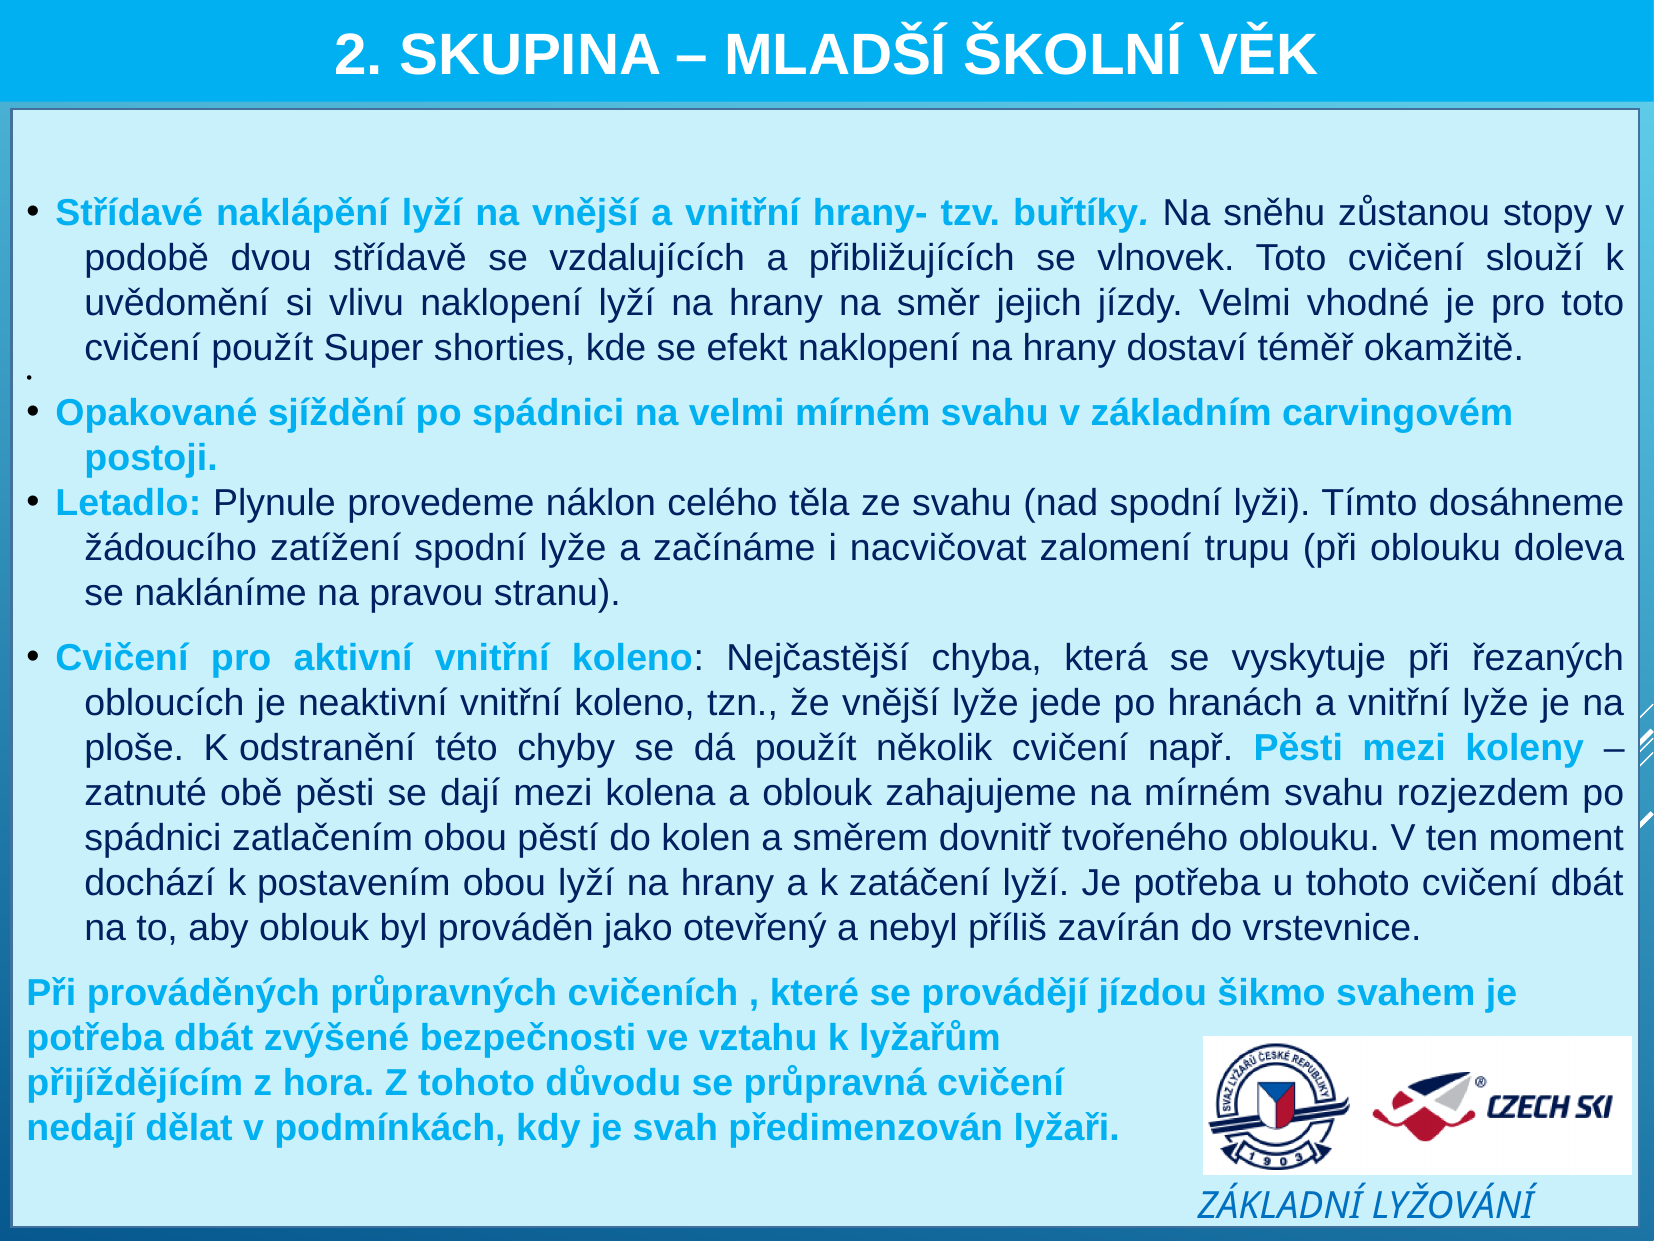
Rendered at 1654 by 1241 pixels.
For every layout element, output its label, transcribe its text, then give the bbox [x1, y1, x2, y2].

text_box Střídavé naklápění lyží na vnější a vnitřní hrany- tzv. buřtíky. Na sněhu zůstanou stopy v podobě dvou střídavě se vzdalujících a přibližujících se vlnovek. Toto cvičení slouží k uvědomění si vlivu naklopení lyží na hrany na směr jejich jízdy. Velmi vhodné je pro toto cvičení použít Super shorties, kde se efekt naklopení na hrany dostaví téměř okamžitě. Opakované sjíždění po spádnici na velmi mírném svahu v základním carvingovém postoji. Letadlo: Plynule provedeme náklon celého těla ze svahu (nad spodní lyži). Tímto dosáhneme žádoucího zatížení spodní lyže a začínáme i nacvičovat zalomení trupu (při oblouku doleva se nakláníme na pravou stranu). Cvičení pro aktivní vnitřní koleno: Nejčastější chyba, která se vyskytuje při řezaných obloucích je neaktivní vnitřní koleno, tzn., že vnější lyže jede po hranách a vnitřní lyže je na ploše. K odstranění této chyby se dá použít několik cvičení např. Pěsti mezi koleny – zatnuté obě pěsti se dají mezi kolena a oblouk zahajujeme na mírném svahu rozjezdem po spádnici zatlačením obou pěstí do kolen a směrem dovnitř tvořeného oblouku. V ten moment dochází k postavením obou lyží na hrany a k zatáčení lyží. Je potřeba u tohoto cvičení dbát na to, aby oblouk byl prováděn jako otevřený a nebyl příliš zavírán do vrstevnice. Při prováděných průpravných cvičeních , které se provádějí jízdou šikmo svahem je potřeba dbát zvýšené bezpečnosti ve vztahu k lyžařům přijíždějícím z hora. Z tohoto důvodu se průpravná cvičení nedají dělat v podmínkách, kdy je svah předimenzován lyžaři. [11, 108, 1640, 1228]
title 2. Skupina – mladší školní věk [0, 0, 1654, 102]
text_box ZÁKLADNÍ LYŽOVÁNÍ [1182, 1173, 1644, 1235]
picture [1202, 1036, 1632, 1173]
